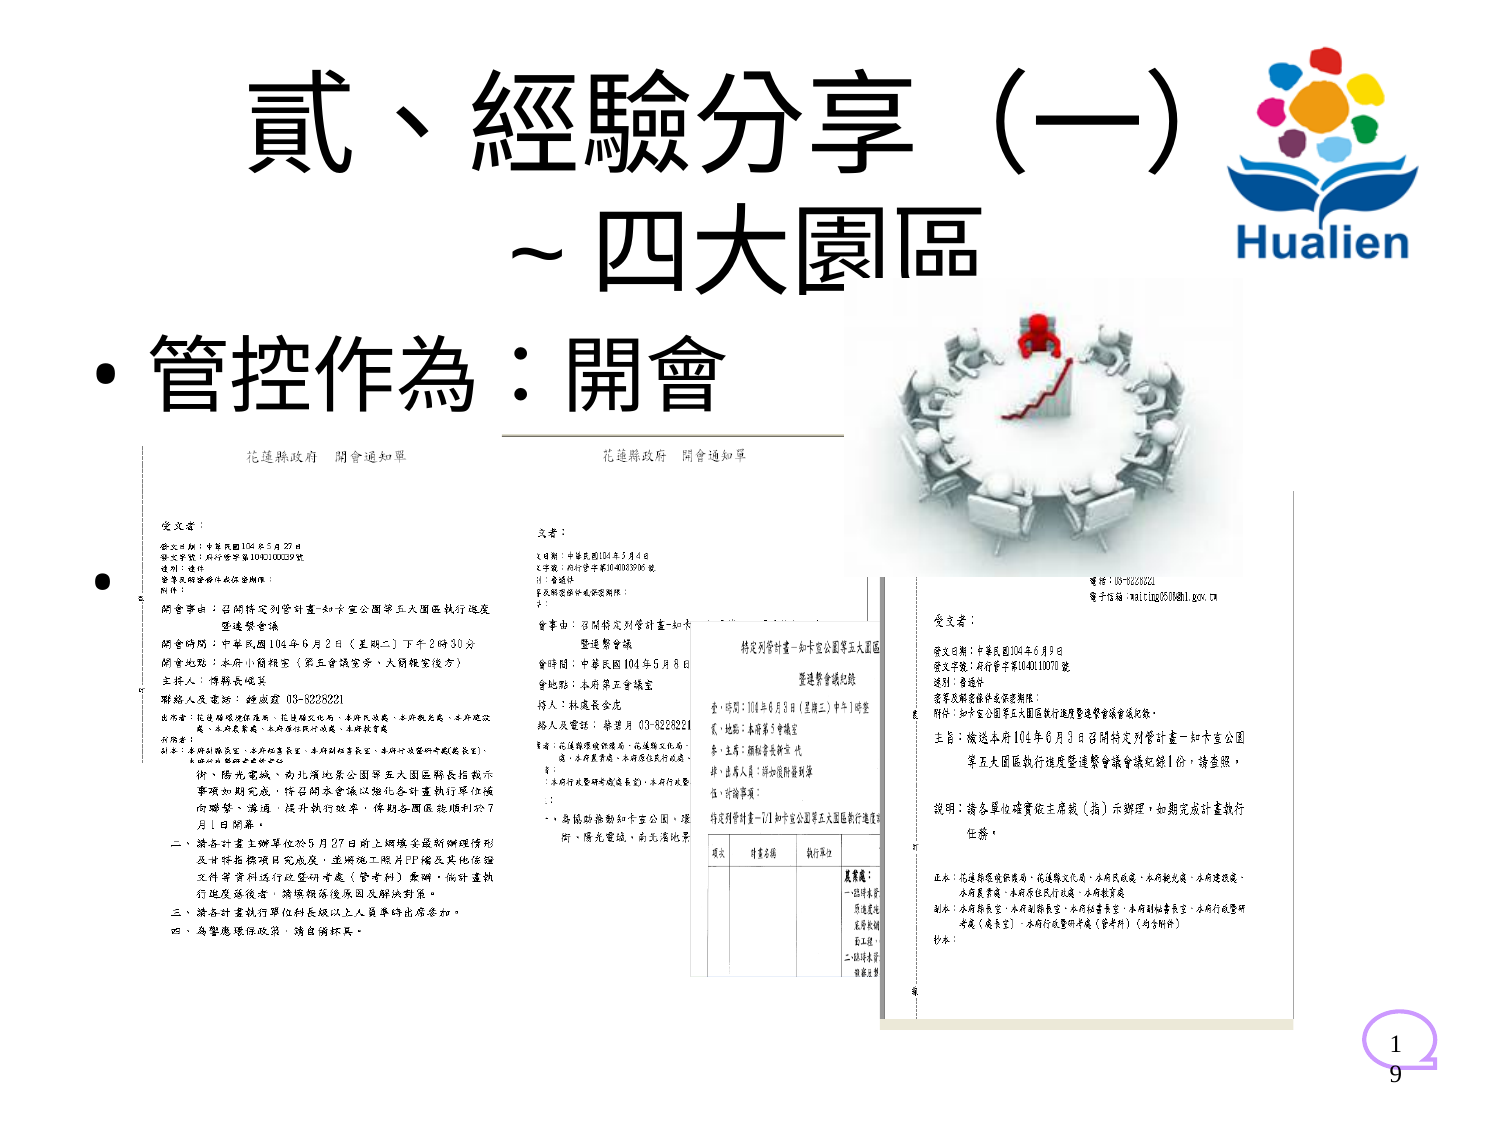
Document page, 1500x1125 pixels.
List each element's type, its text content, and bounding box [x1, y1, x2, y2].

text_box 19 [1364, 1011, 1436, 1068]
list 管控作為：開會 [75, 314, 1426, 1059]
picture [1222, 233, 1424, 264]
title 貳、經驗分享（一） ~四大園區 [75, 45, 1426, 233]
picture [123, 278, 1294, 1030]
list 管控作為：開會 [868, 577, 879, 621]
